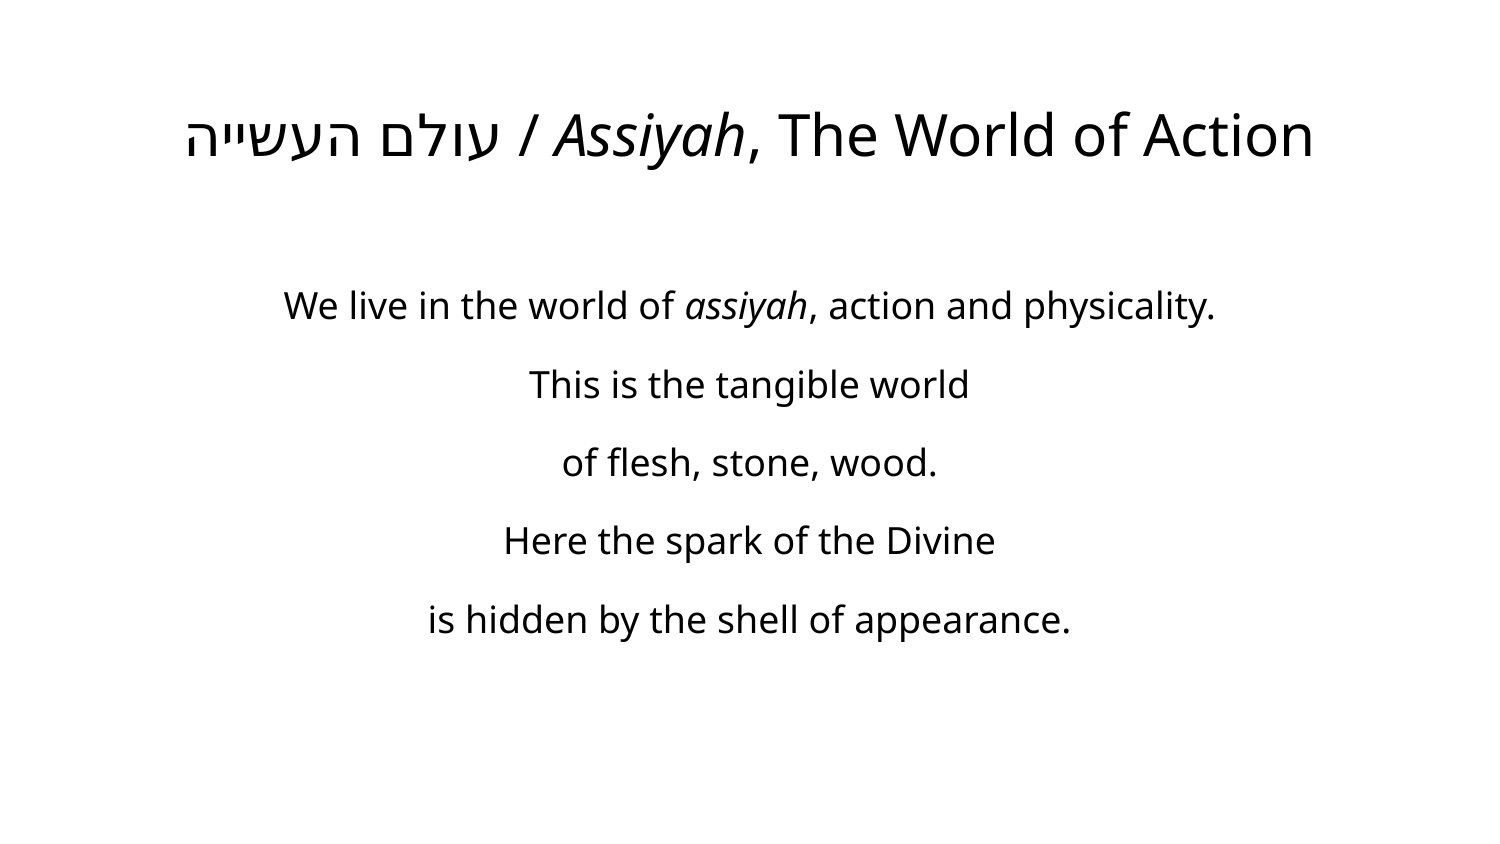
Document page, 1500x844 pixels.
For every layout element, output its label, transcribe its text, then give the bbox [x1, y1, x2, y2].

list We live in the world of assiyah, action and physicality. This is the tangible world of flesh, stone, wood. Here the spark of the Divine is hidden by the shell of appearance. [51, 189, 1449, 750]
title עולם העשייה / Assiyah, The World of Action [51, 72, 1449, 167]
